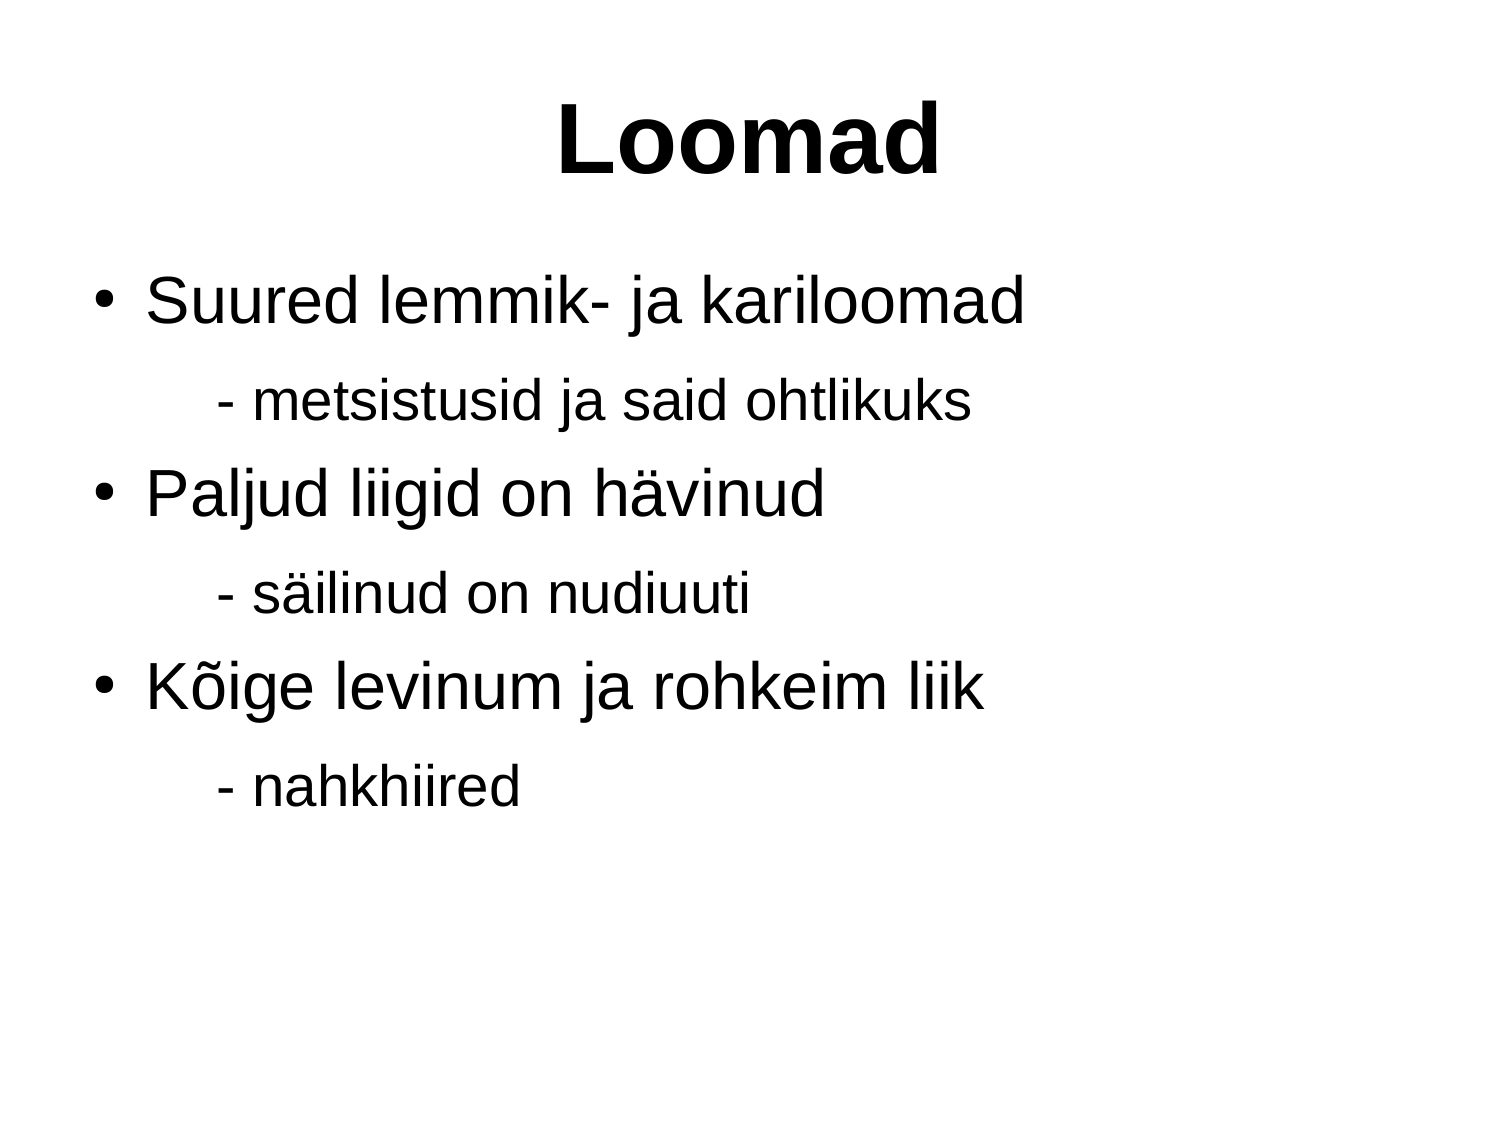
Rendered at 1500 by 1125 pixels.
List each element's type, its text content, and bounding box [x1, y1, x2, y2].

title Loomad [75, 44, 1425, 233]
list Suured lemmik- ja kariloomad - metsistusid ja said ohtlikuks Paljud liigid on hävinud - säilinud on nudiuuti Kõige levinum ja rohkeim liik - nahkhiired [75, 263, 1425, 1006]
